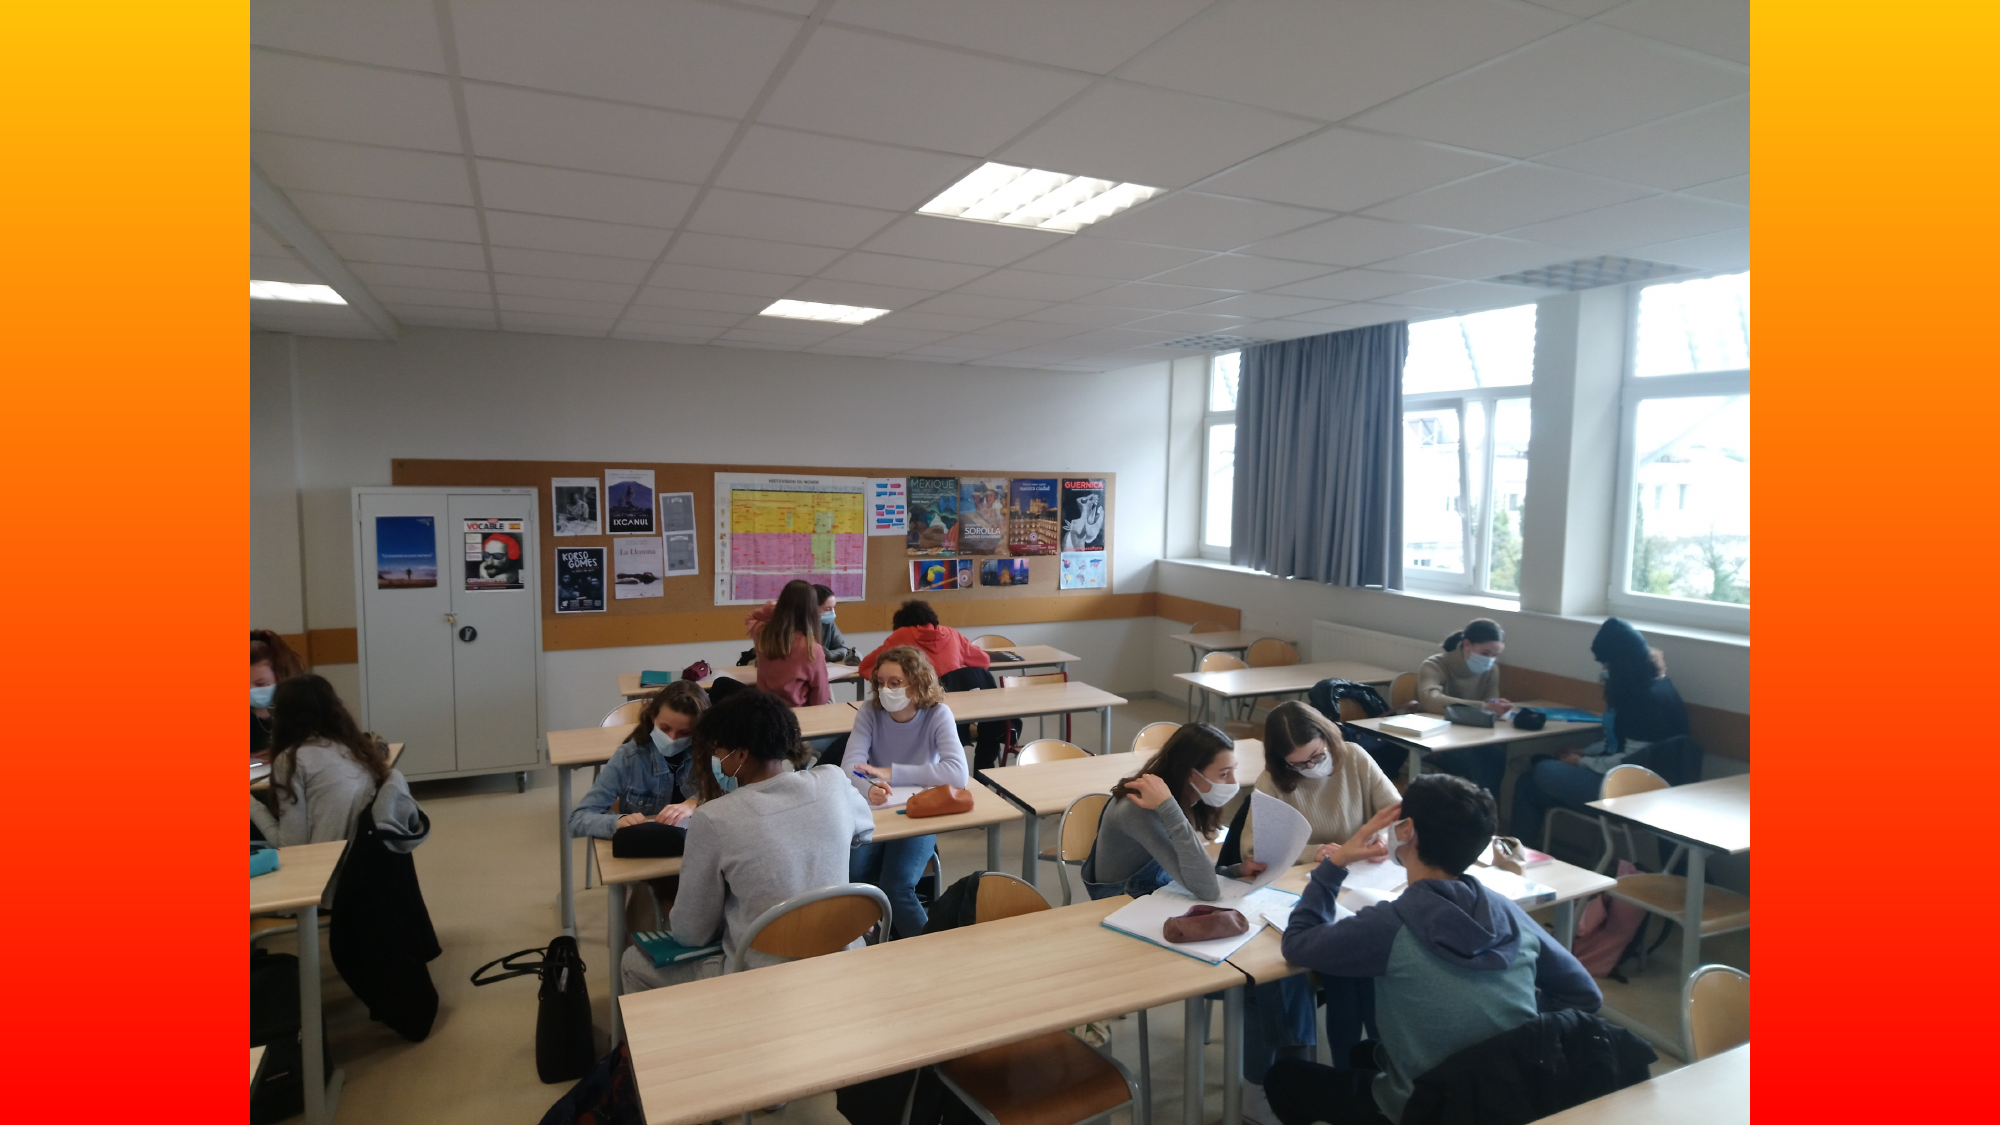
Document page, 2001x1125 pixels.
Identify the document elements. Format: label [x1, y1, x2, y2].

picture [250, 0, 1750, 1125]
